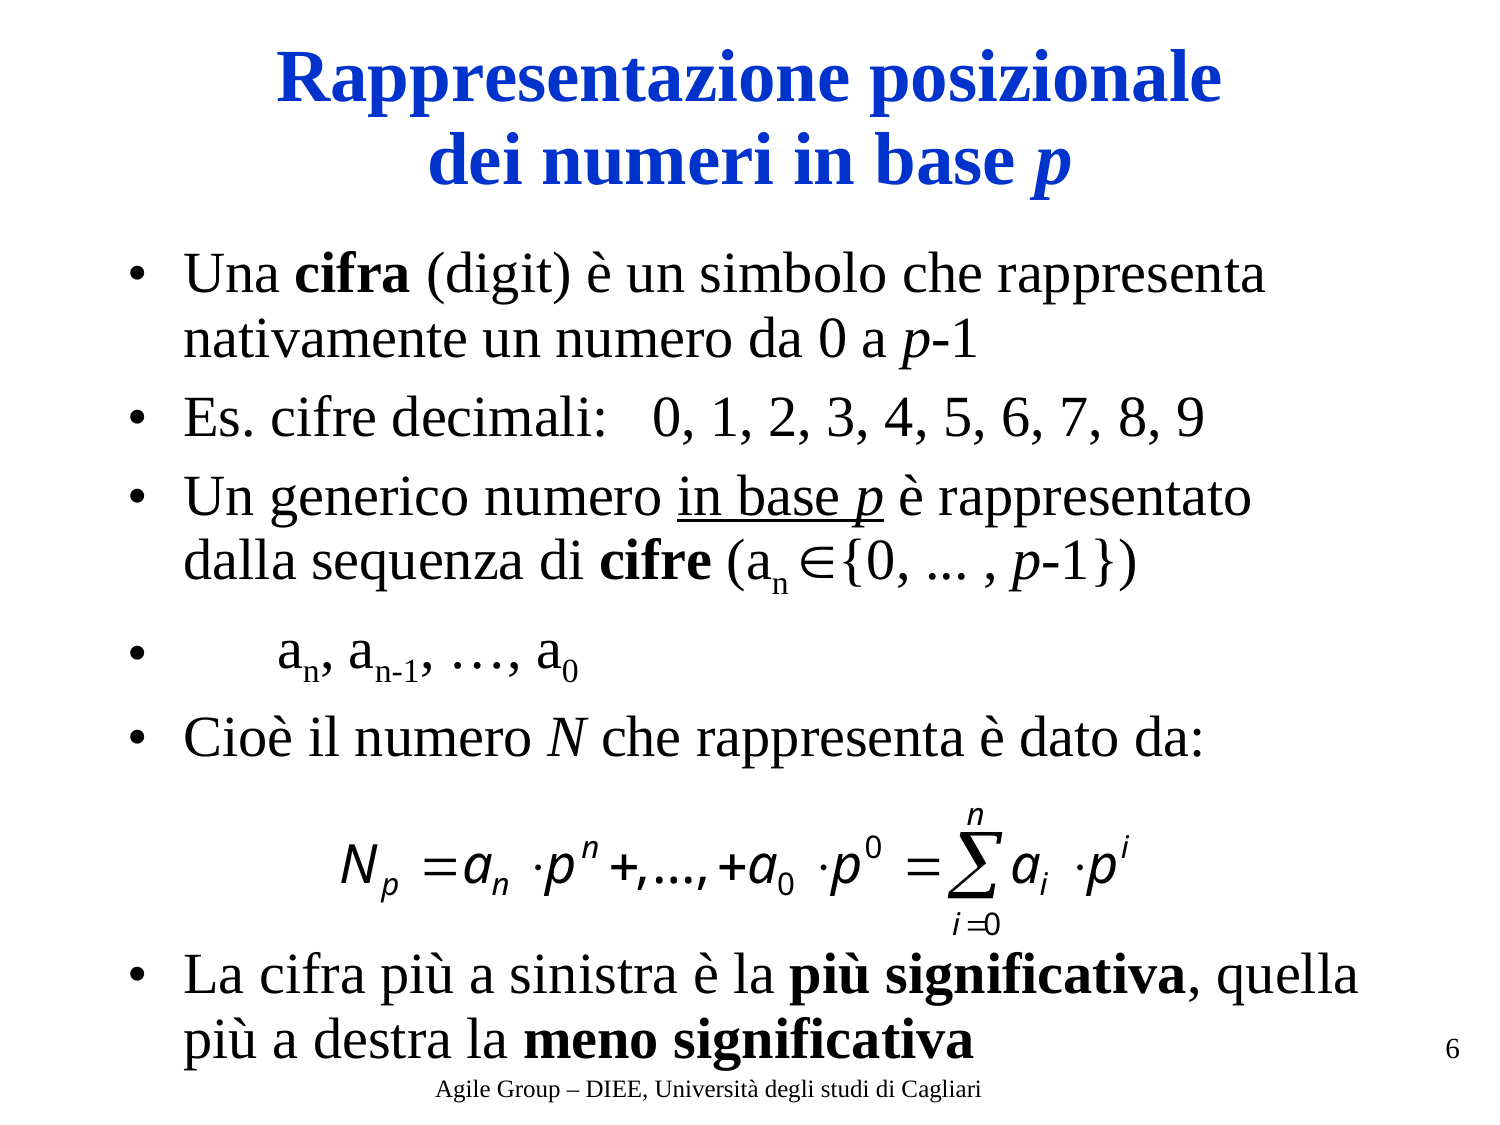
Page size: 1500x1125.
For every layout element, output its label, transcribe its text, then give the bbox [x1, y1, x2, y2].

chart [337, 795, 1138, 940]
list Una cifra (digit) è un simbolo che rappresenta nativamente un numero da 0 a p-1 Es. cifre decimali: 0, 1, 2, 3, 4, 5, 6, 7, 8, 9 Un generico numero in base p è rappresentato dalla sequenza di cifre (an {0, ... , p-1}) an, an-1, …, a0 Cioè il numero N che rappresenta è dato da: La cifra più a sinistra è la più significativa, quella più a destra la meno significativa [112, 232, 1388, 1086]
title Rappresentazione posizionale dei numeri in base p [112, 26, 1388, 209]
